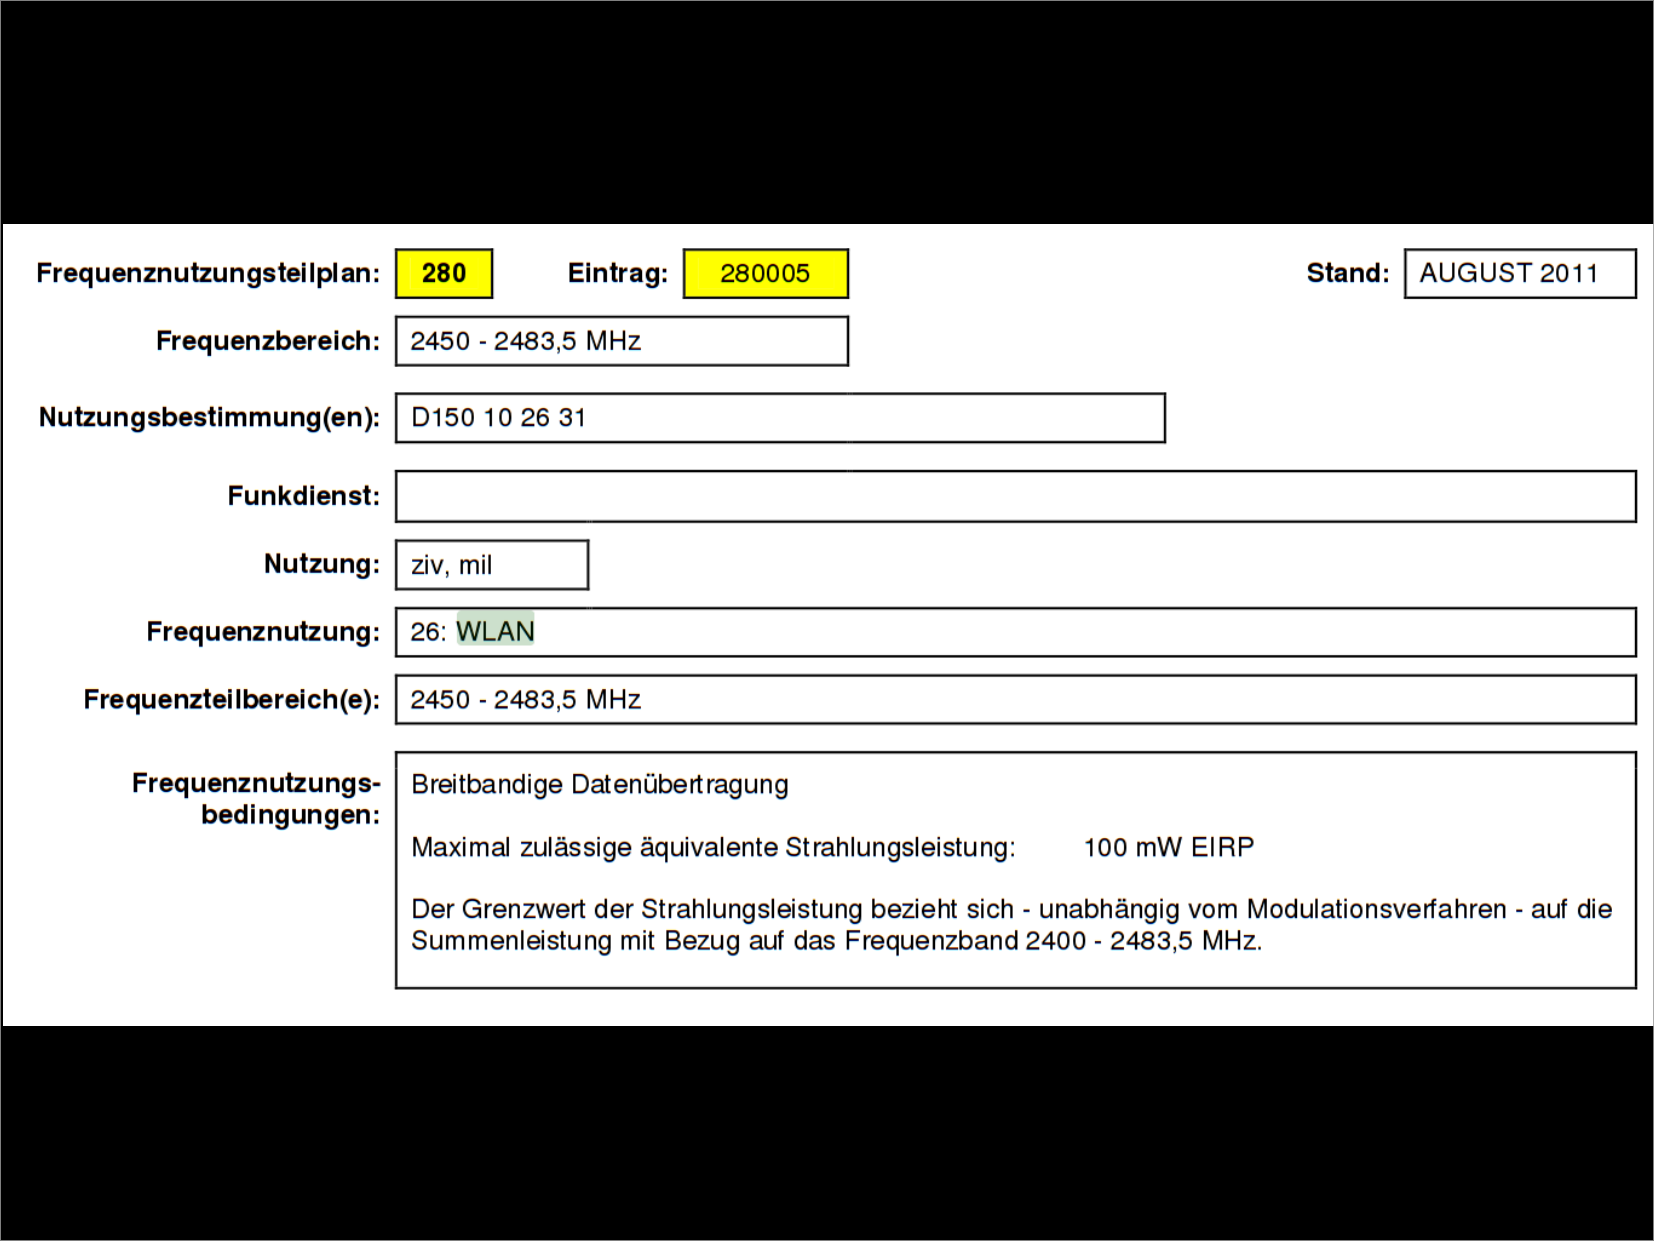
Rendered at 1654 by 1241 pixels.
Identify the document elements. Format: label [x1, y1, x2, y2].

picture [3, 224, 1654, 1026]
text_box [0, 0, 1654, 1241]
